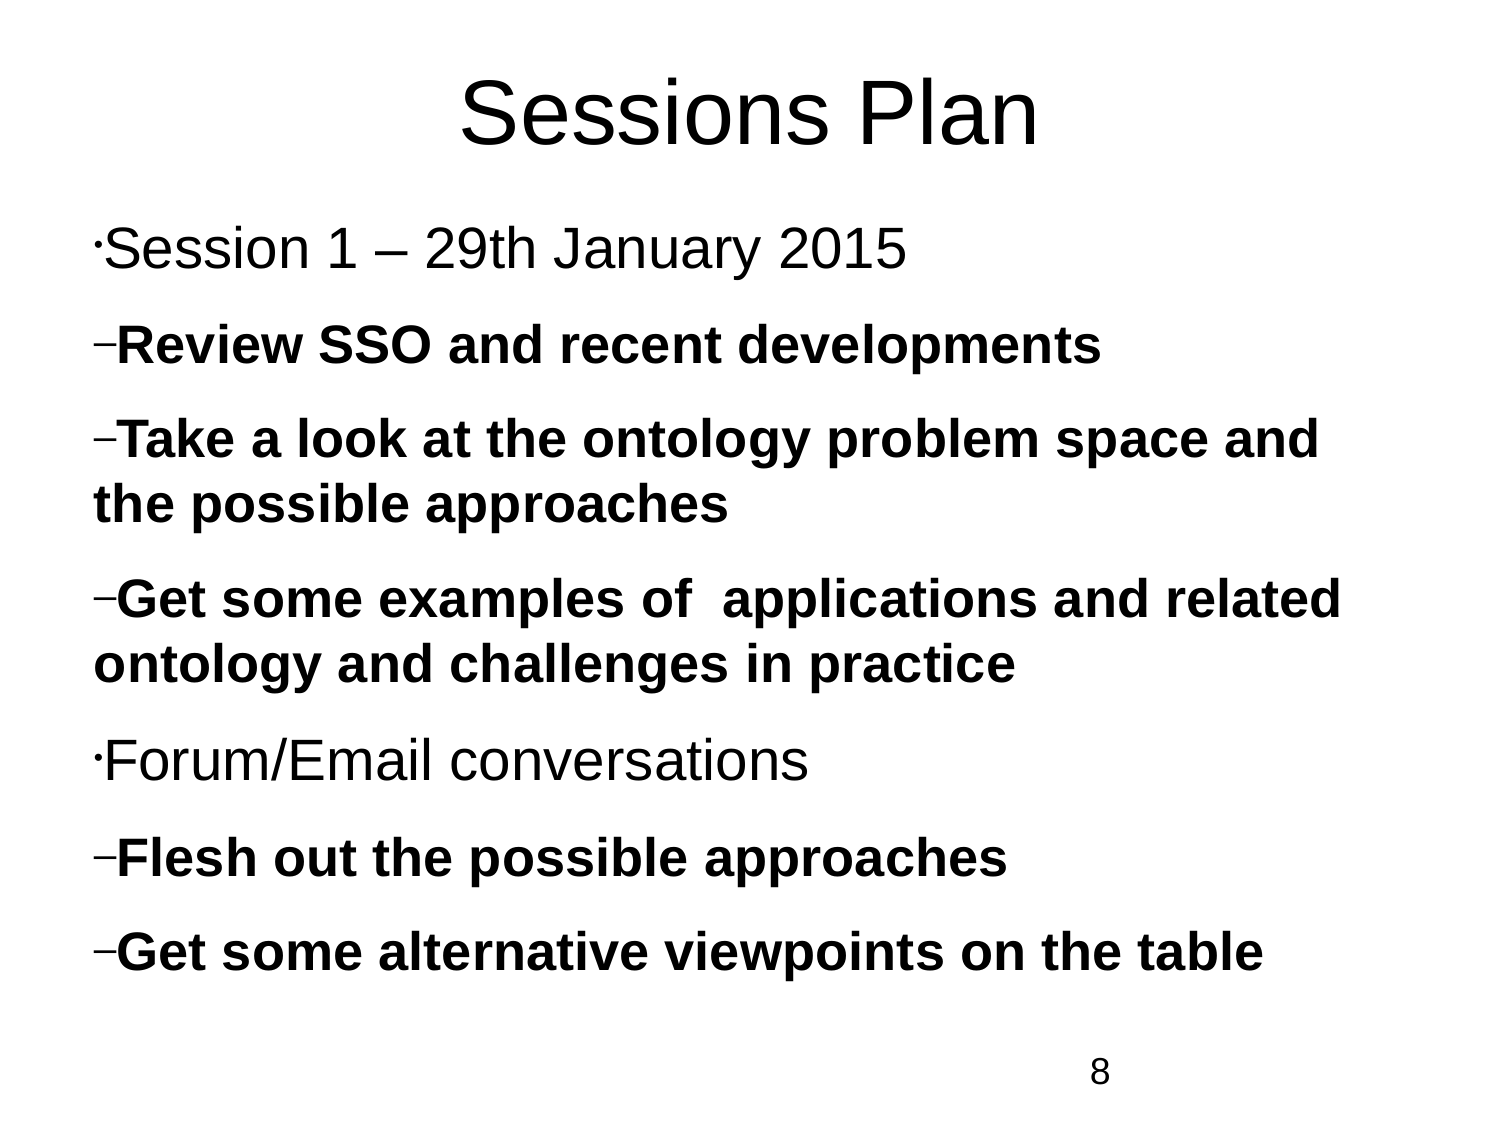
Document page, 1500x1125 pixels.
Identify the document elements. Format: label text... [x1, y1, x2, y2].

text_box <number> [1074, 1042, 1425, 1103]
list Session 1 – 29th January 2015 Review SSO and recent developments Take a look at the ontology problem space and the possible approaches Get some examples of applications and related ontology and challenges in practice Forum/Email conversations Flesh out the possible approaches Get some alternative viewpoints on the table [79, 202, 1430, 945]
title Sessions Plan [75, 45, 1425, 233]
